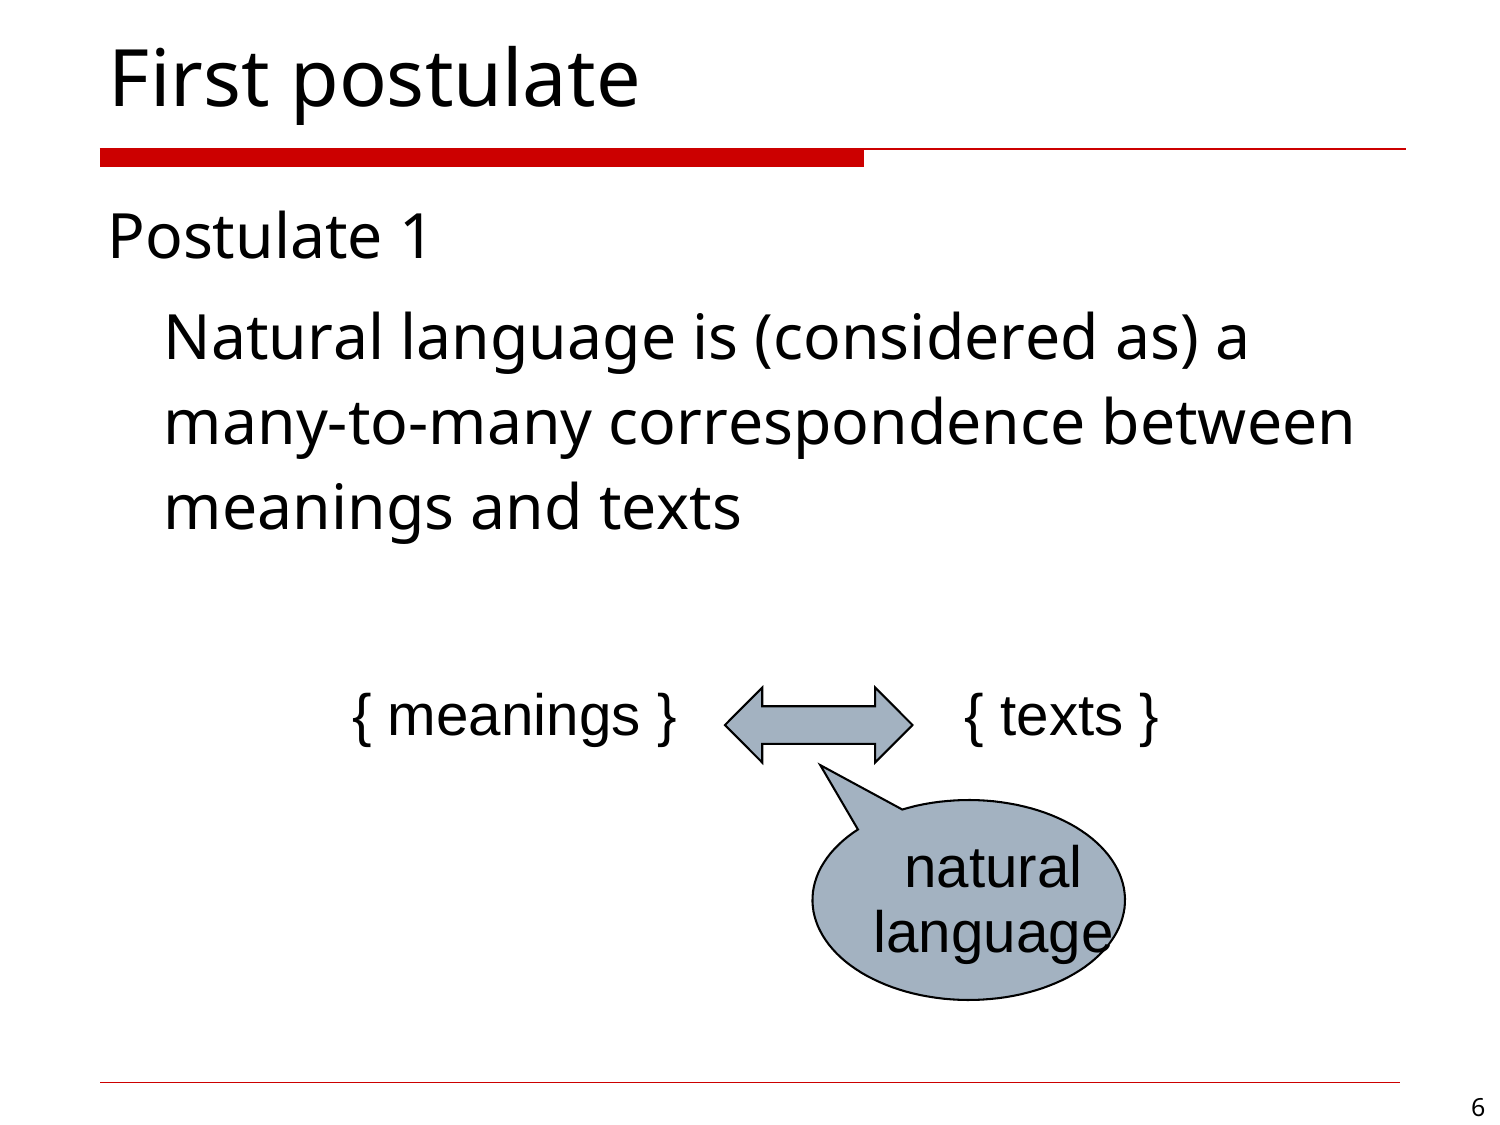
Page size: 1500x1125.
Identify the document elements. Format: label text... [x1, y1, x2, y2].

list Postulate 1 Natural language is (considered as) a many-to-many correspondence between meanings and texts [92, 184, 1406, 561]
title First postulate [94, 26, 1407, 138]
text_box { meanings } [337, 675, 701, 756]
text_box natural language [812, 765, 1126, 1000]
text_box [724, 687, 913, 763]
text_box { texts } [950, 675, 1313, 756]
